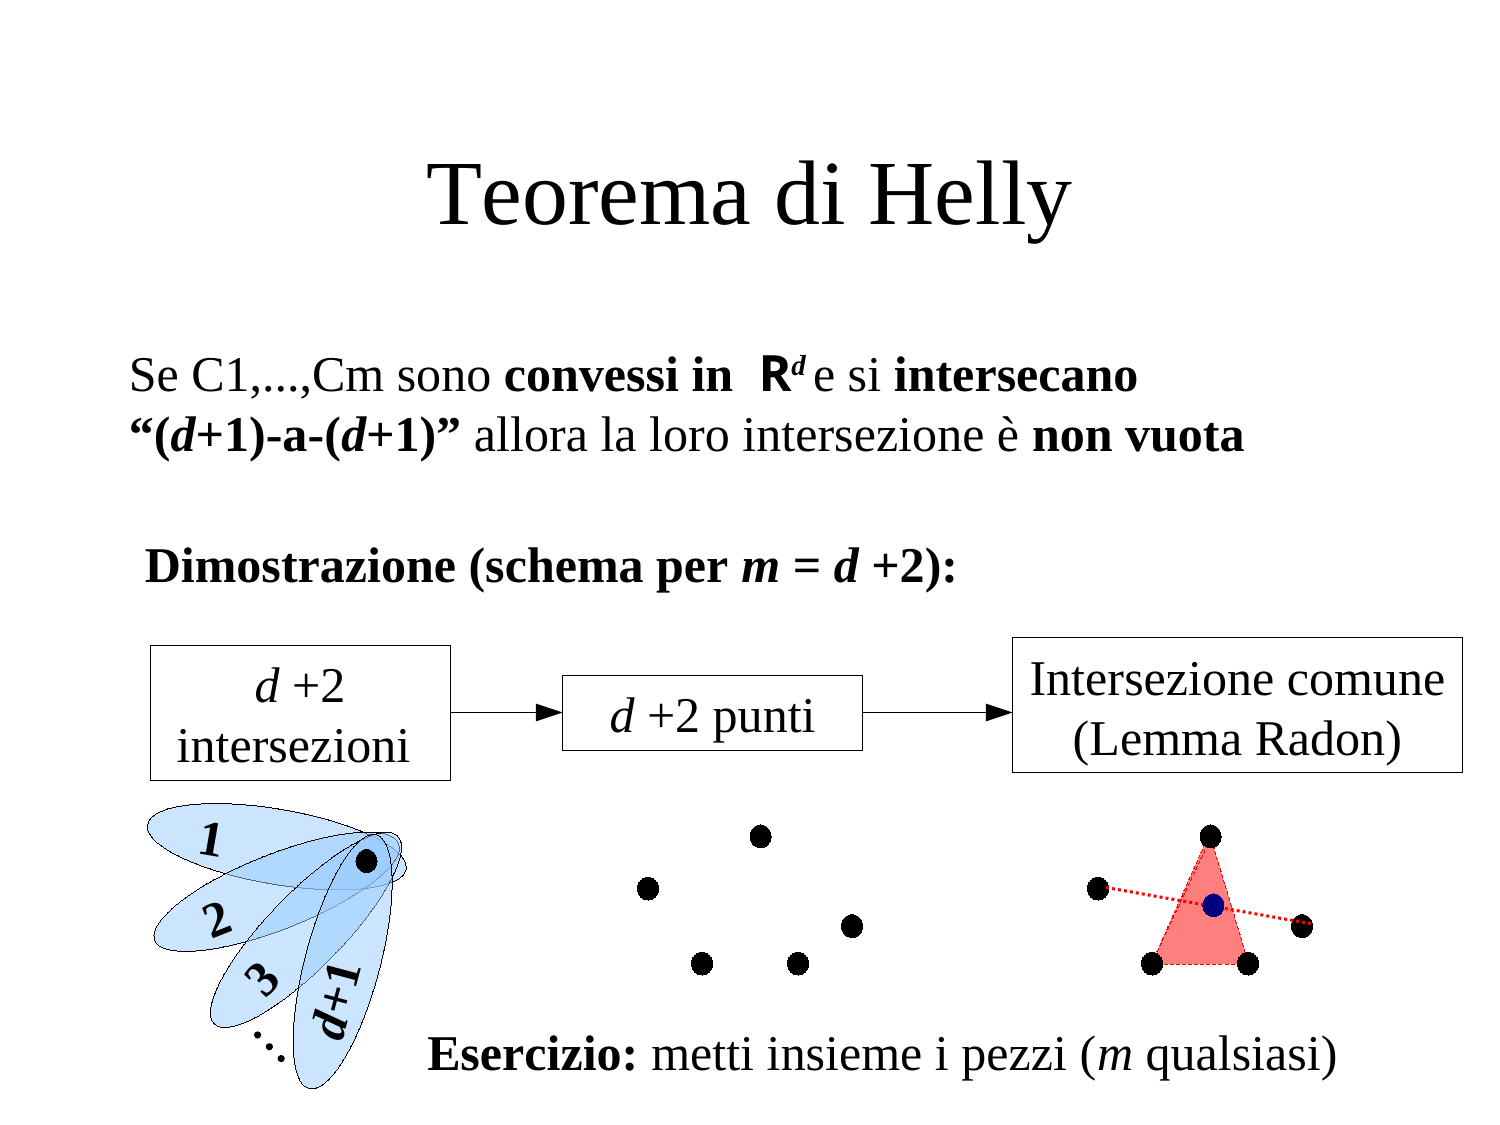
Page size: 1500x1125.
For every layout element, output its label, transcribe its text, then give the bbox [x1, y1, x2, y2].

text_box ⋱ [235, 1003, 273, 1079]
text_box [787, 952, 809, 976]
text_box 3 [376, 832, 402, 876]
text_box d +2 punti [562, 675, 863, 751]
text_box [355, 849, 378, 873]
text_box [1087, 877, 1109, 901]
text_box [750, 824, 772, 848]
text_box 1 [147, 803, 364, 874]
text_box Se C1,...,Cm sono convessi in Rd e si intersecano “(d+1)-a-(d+1)” allora la loro intersezione è non vuota [114, 334, 1315, 470]
text_box d+1 [293, 834, 393, 1089]
text_box [691, 952, 713, 976]
text_box Esercizio: metti insieme i pezzi (m qualsiasi) [412, 1012, 1500, 1088]
text_box [637, 877, 659, 901]
text_box Dimostrazione (schema per m = d +2): [130, 525, 1013, 601]
title Teorema di Helly [112, 107, 1387, 280]
text_box 3 [210, 840, 359, 1028]
text_box 2 [153, 832, 380, 952]
text_box [1141, 824, 1259, 976]
text_box [1291, 914, 1313, 938]
text_box [841, 914, 863, 938]
text_box Intersezione comune (Lemma Radon) [1012, 637, 1463, 773]
text_box 1 [393, 855, 407, 882]
text_box d +2 intersezioni [150, 645, 451, 781]
